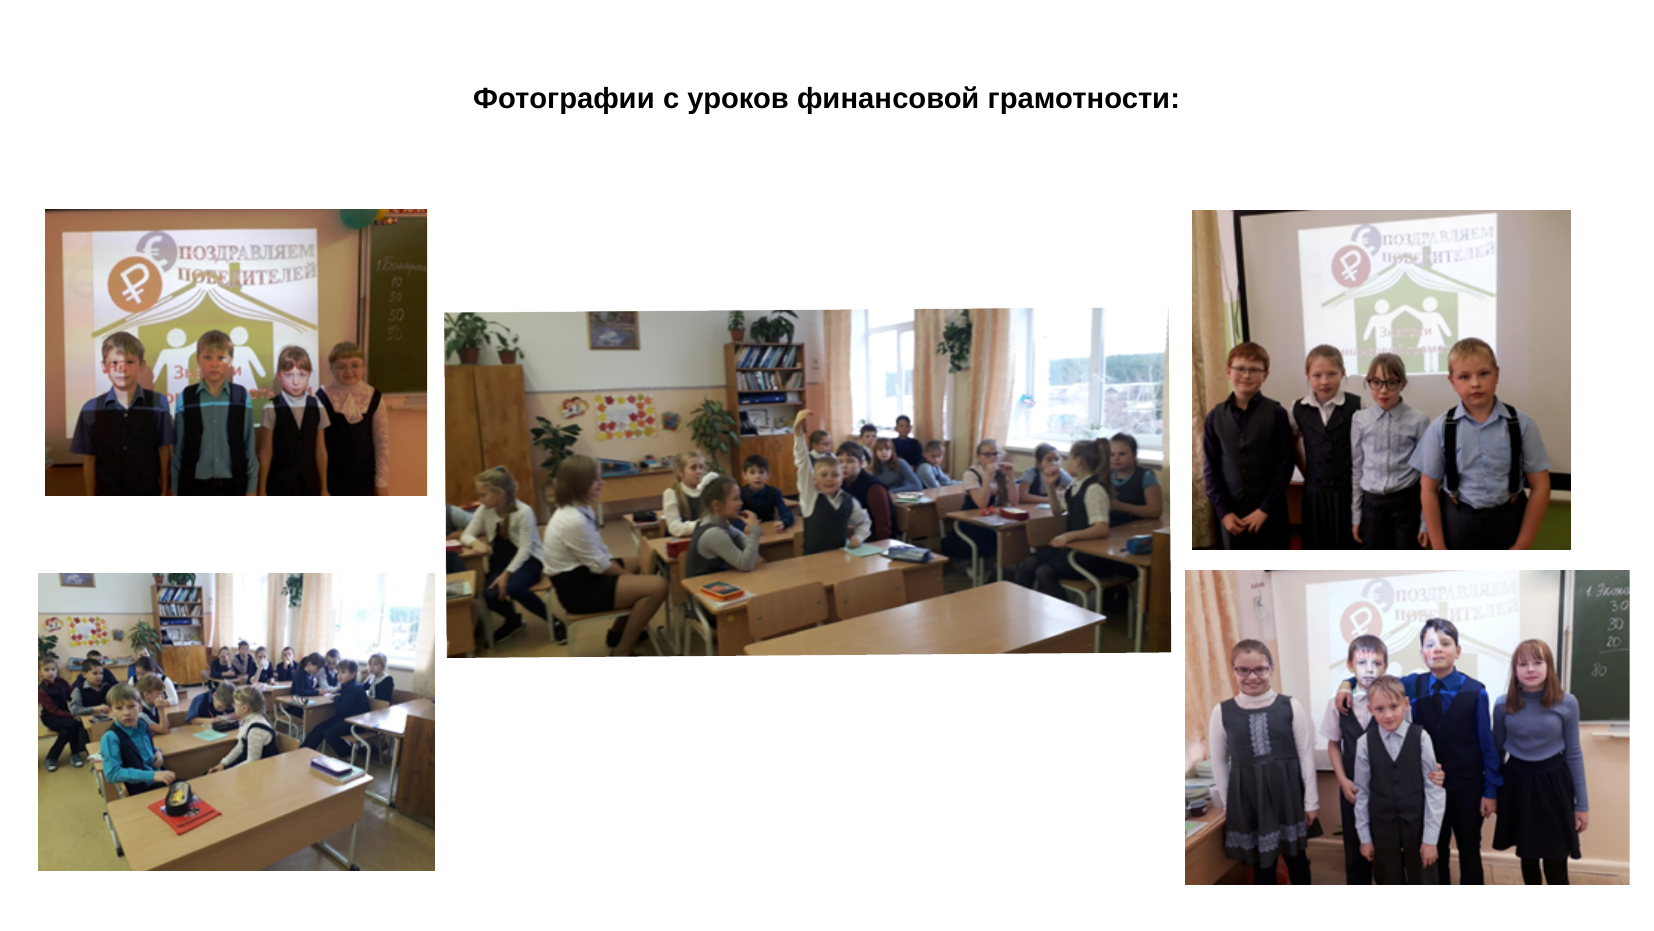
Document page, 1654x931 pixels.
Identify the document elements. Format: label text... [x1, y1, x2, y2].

picture [37, 573, 436, 871]
picture [442, 306, 1172, 658]
picture [45, 208, 428, 496]
picture [1191, 210, 1571, 550]
title Фотографии с уроков финансовой грамотности: [82, 37, 1571, 193]
picture [1185, 570, 1630, 885]
